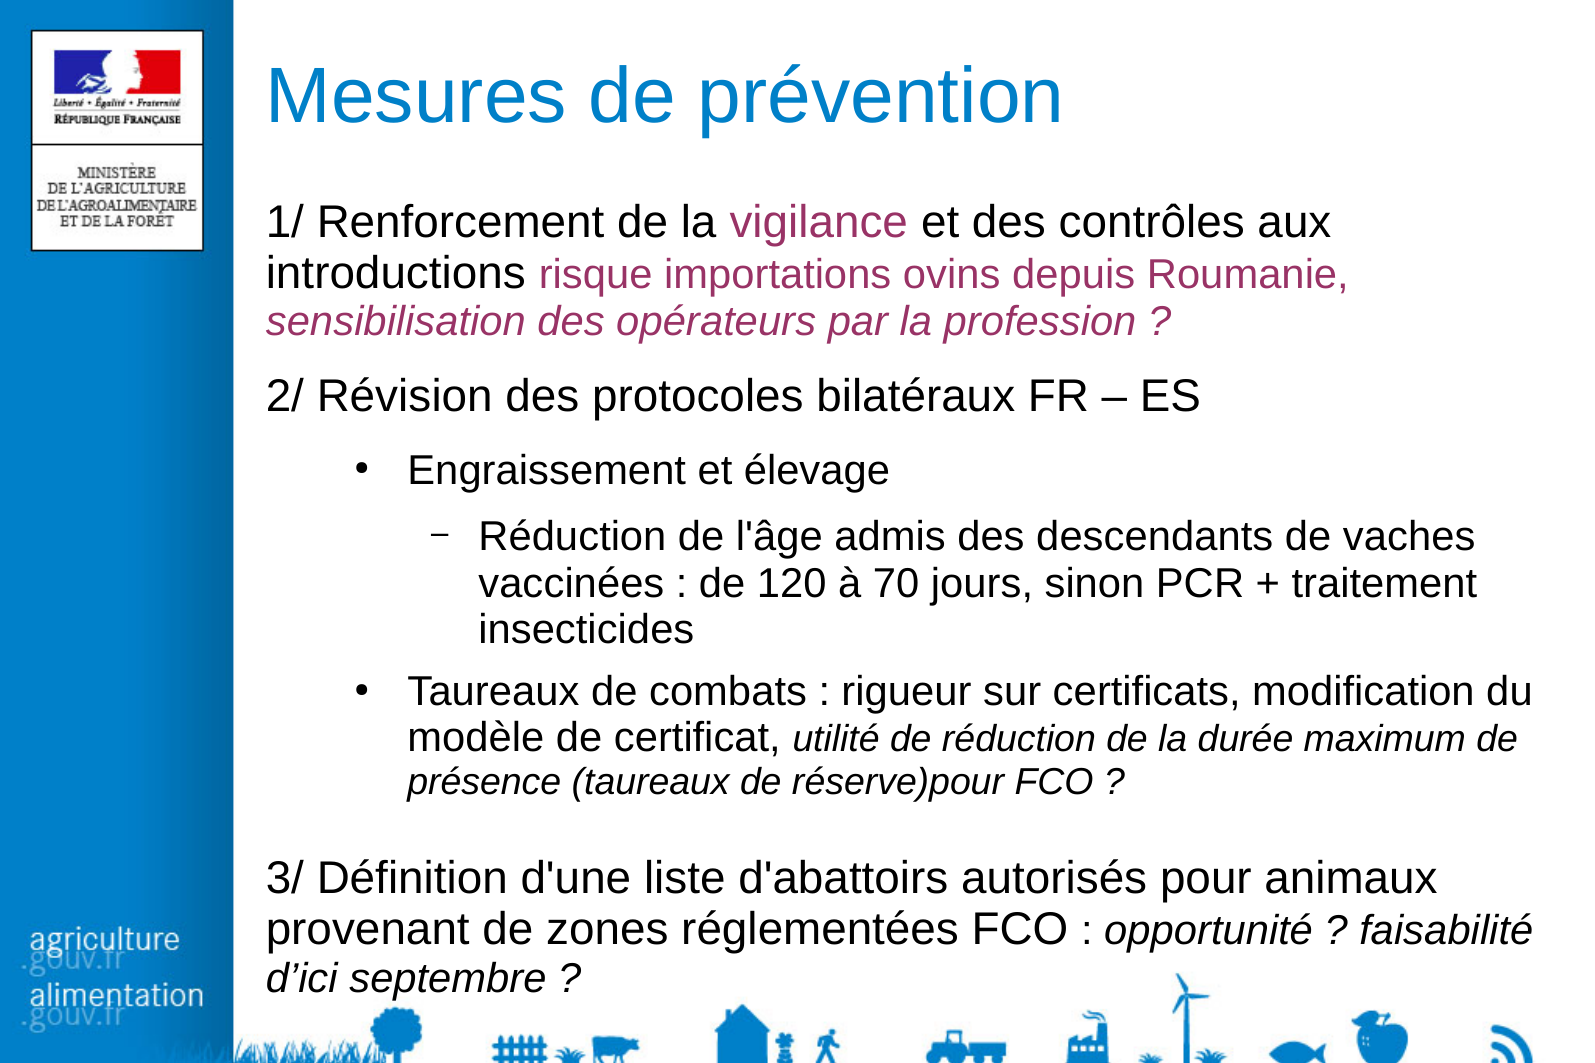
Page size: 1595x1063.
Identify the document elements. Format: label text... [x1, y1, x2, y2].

picture [0, 0, 1595, 1063]
title Mesures de prévention [265, 42, 1536, 148]
list 1/ Renforcement de la vigilance et des contrôles aux introductions risque importations ovins depuis Roumanie, sensibilisation des opérateurs par la profession ? 2/ Révision des protocoles bilatéraux FR – ES Engraissement et élevage Réduction de l'âge admis des descendants de vaches vaccinées : de 120 à 70 jours, sinon PCR + traitement insecticides Taureaux de combats : rigueur sur certificats, modification du modèle de certificat, utilité de réduction de la durée maximum de présence (taureaux de réserve)pour FCO ? 3/ Définition d'une liste d'abattoirs autorisés pour animaux provenant de zones réglementées FCO : opportunité ? faisabilité d’ici septembre ? [265, 195, 1536, 1063]
